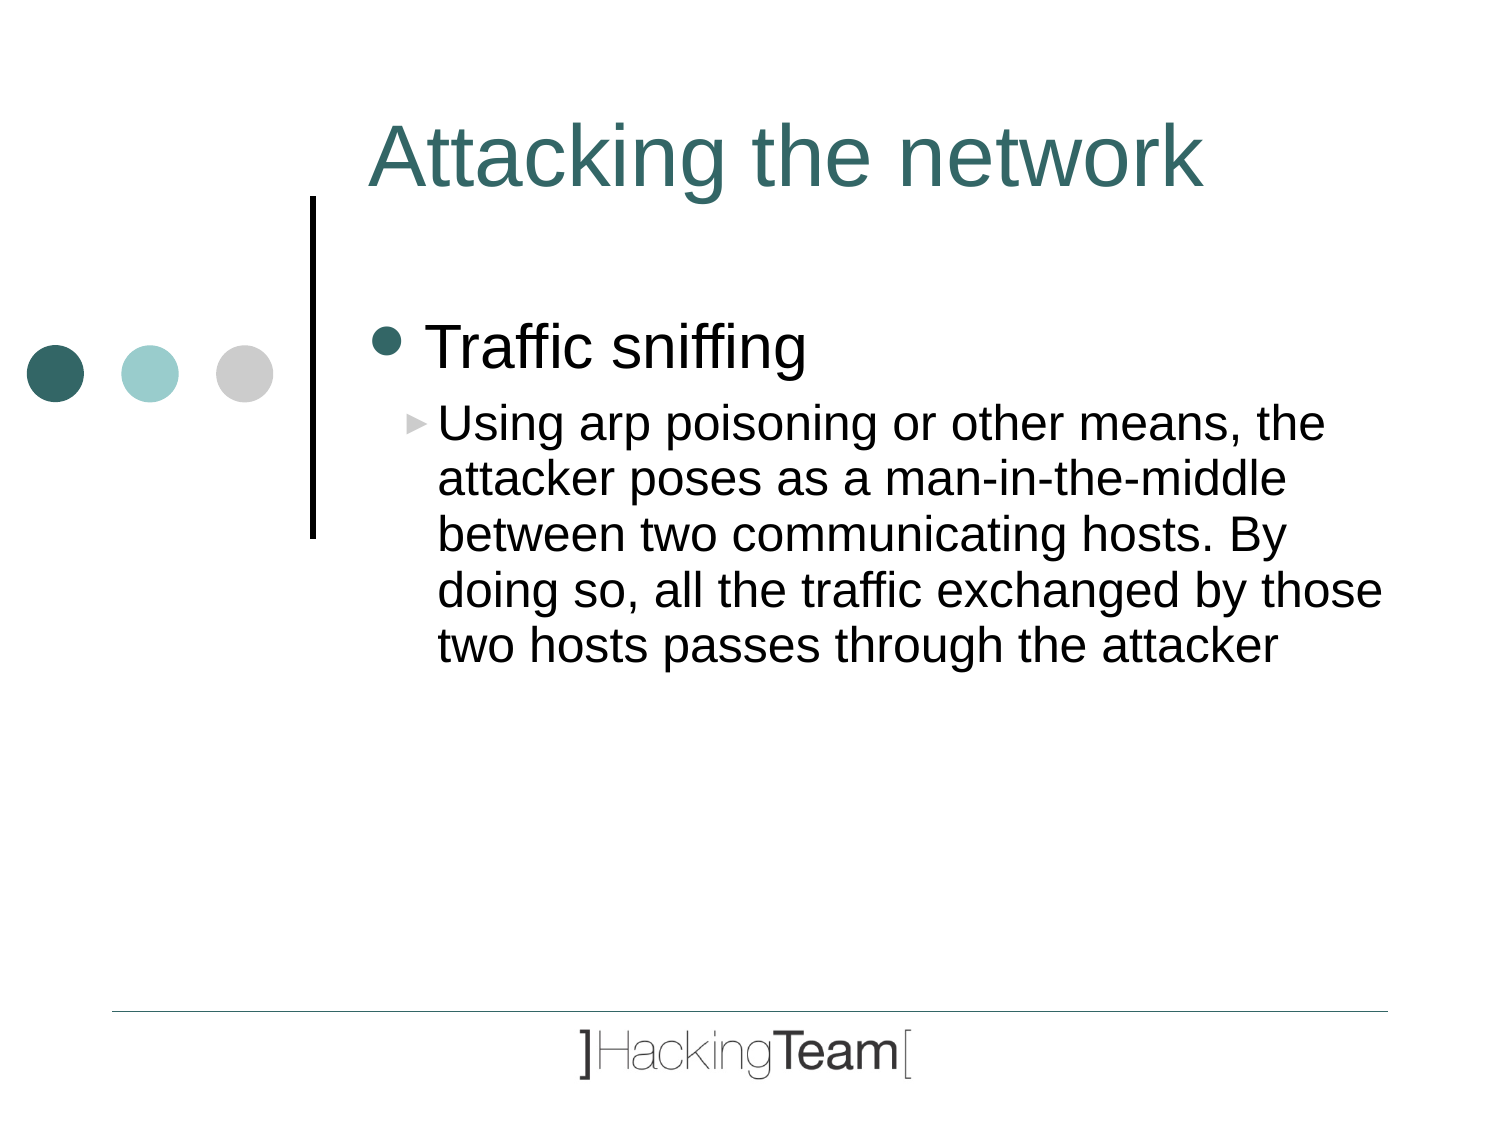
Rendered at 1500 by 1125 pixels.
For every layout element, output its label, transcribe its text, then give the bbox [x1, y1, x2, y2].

picture [574, 1041, 916, 1084]
list Traffic sniffing Using arp poisoning or other means, the attacker poses as a man-in-the-middle between two communicating hosts. By doing so, all the traffic exchanged by those two hosts passes through the attacker [249, 312, 1401, 1041]
title Attacking the network [249, 38, 1401, 275]
